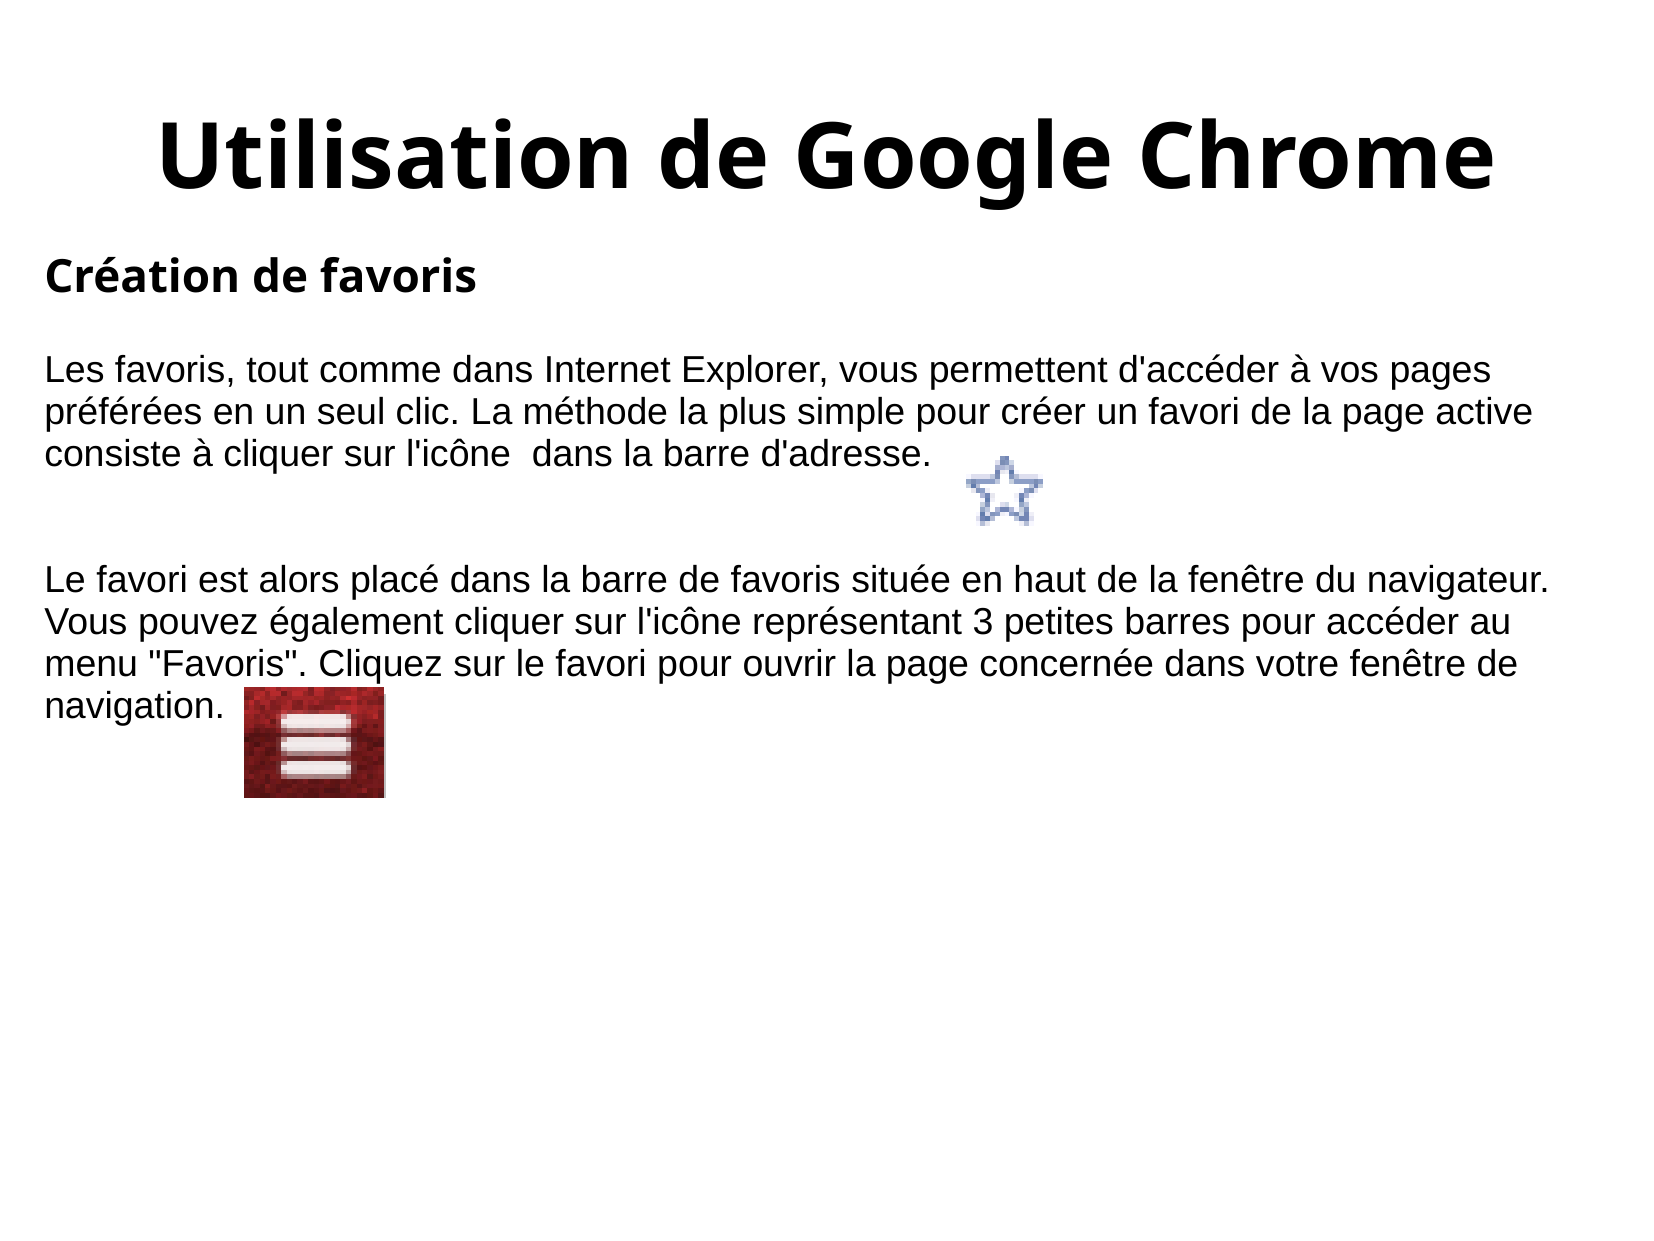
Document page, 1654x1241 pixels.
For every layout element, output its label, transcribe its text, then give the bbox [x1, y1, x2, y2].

picture [947, 442, 1063, 540]
picture [244, 687, 386, 798]
text_box Création de favoris Les favoris, tout comme dans Internet Explorer, vous permettent d'accéder à vos pages préférées en un seul clic. La méthode la plus simple pour créer un favori de la page active consiste à cliquer sur l'icône dans la barre d'adresse. Le favori est alors placé dans la barre de favoris située en haut de la fenêtre du navigateur. Vous pouvez également cliquer sur l'icône représentant 3 petites barres pour accéder au menu "Favoris". Cliquez sur le favori pour ouvrir la page concernée dans votre fenêtre de navigation. [29, 236, 1595, 736]
title Utilisation de Google Chrome [82, 56, 1571, 236]
